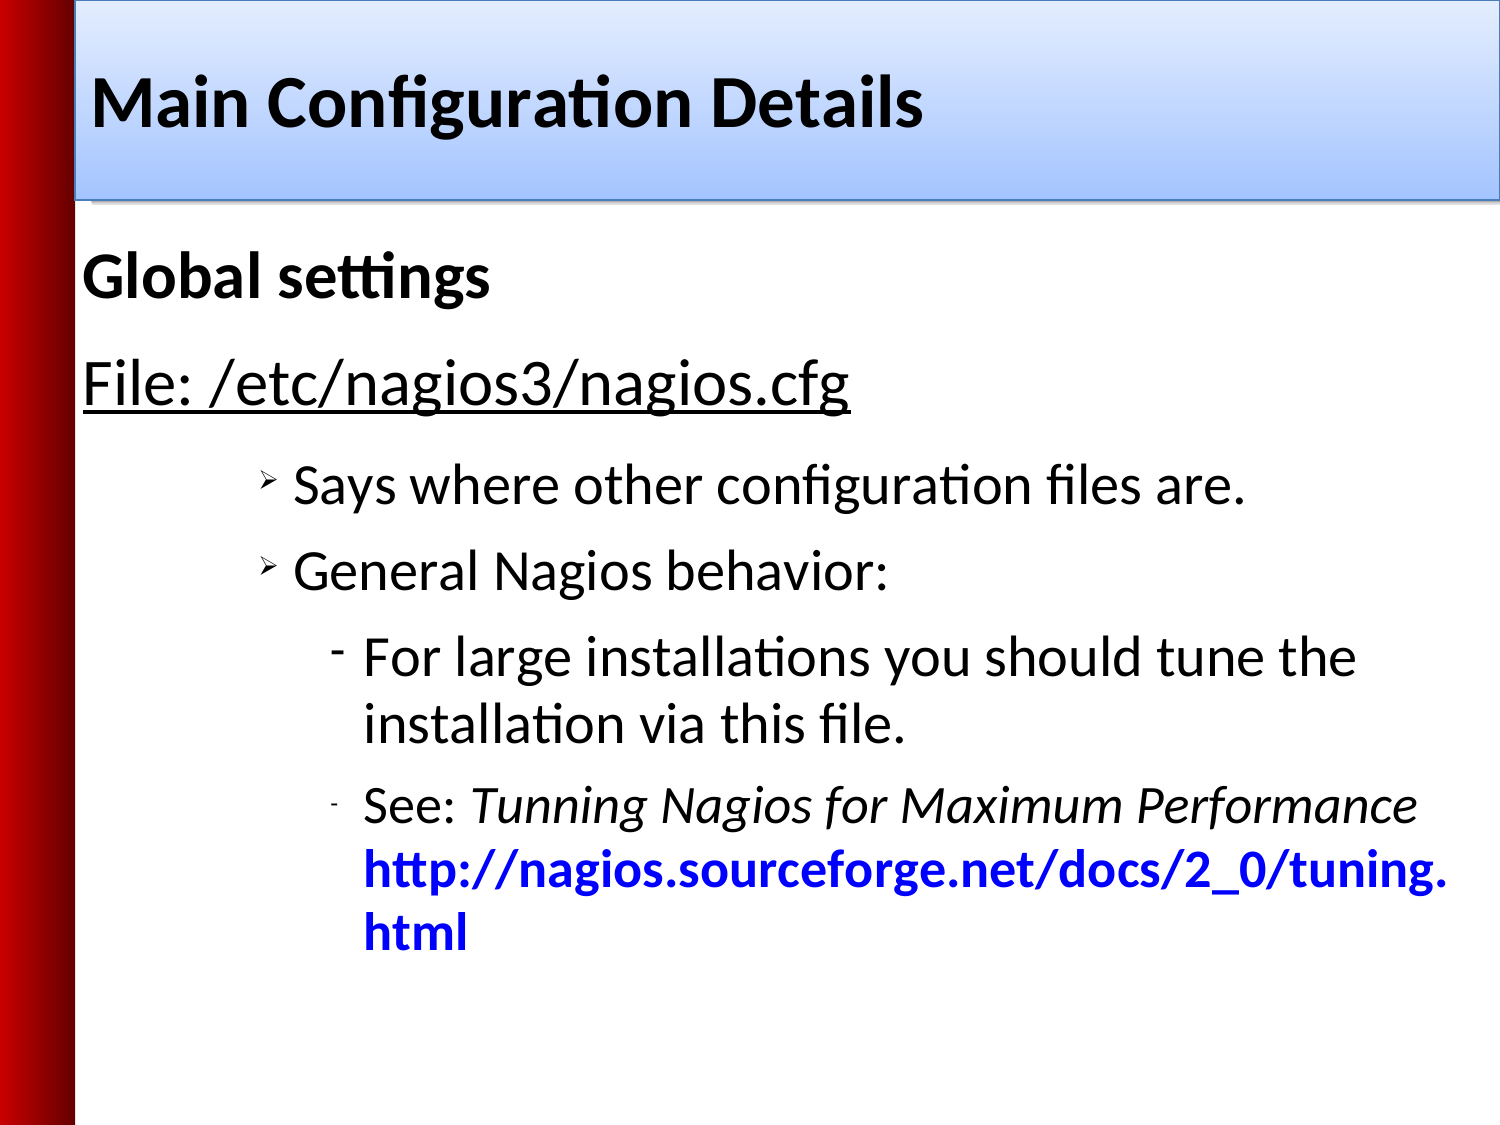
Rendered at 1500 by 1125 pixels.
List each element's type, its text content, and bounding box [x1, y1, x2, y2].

text_box Global settings File: /etc/nagios3/nagios.cfg Says where other configuration files are. General Nagios behavior: For large installations you should tune the installation via this file. See: Tunning Nagios for Maximum Performance http://nagios.sourceforge.net/docs/2_0/tuning.html [82, 237, 1463, 1029]
text_box Main Configuration Details [75, 0, 1500, 201]
